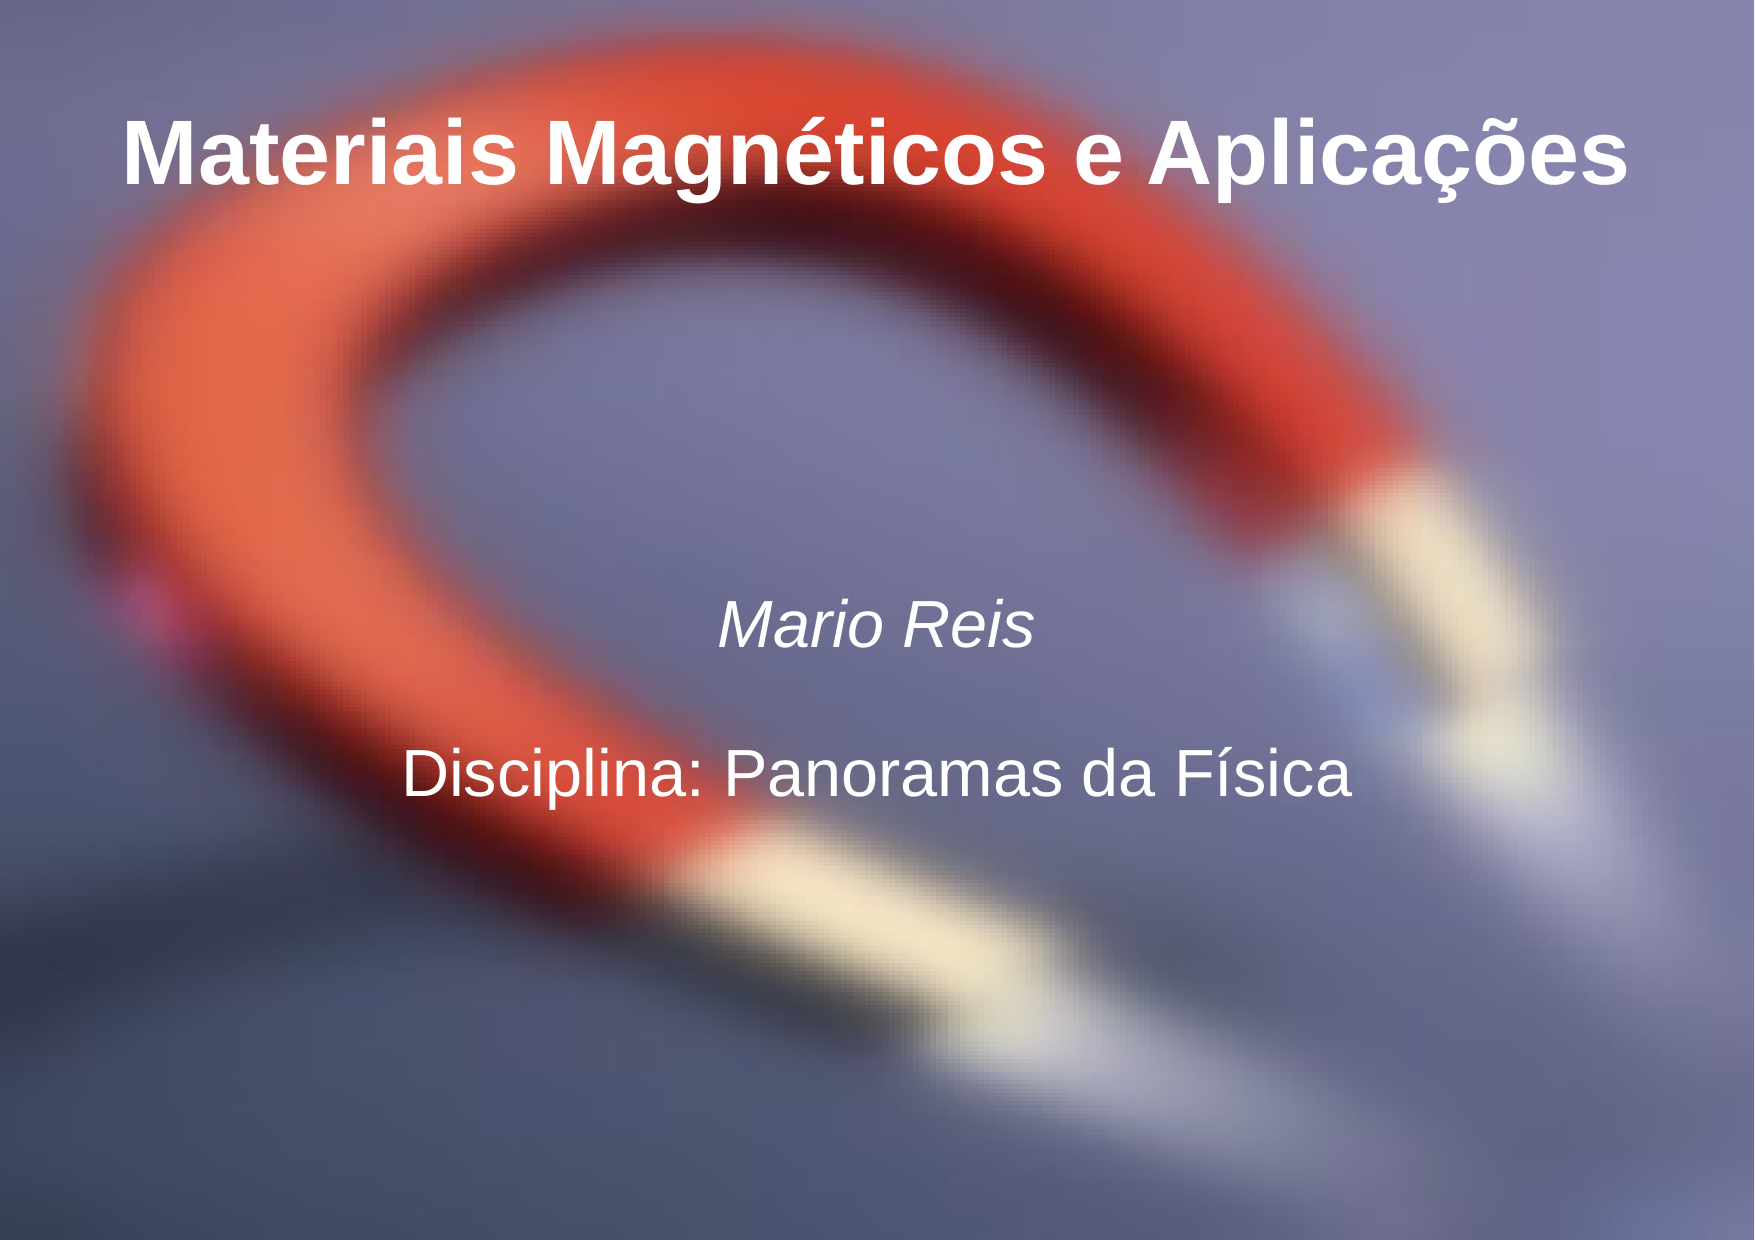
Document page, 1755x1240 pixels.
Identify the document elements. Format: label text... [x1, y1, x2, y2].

picture [0, 0, 1755, 1240]
title Materiais Magnéticos e Aplicações [87, 56, 1667, 249]
subtitle Mario Reis Disciplina: Panoramas da Física [87, 290, 1667, 1109]
